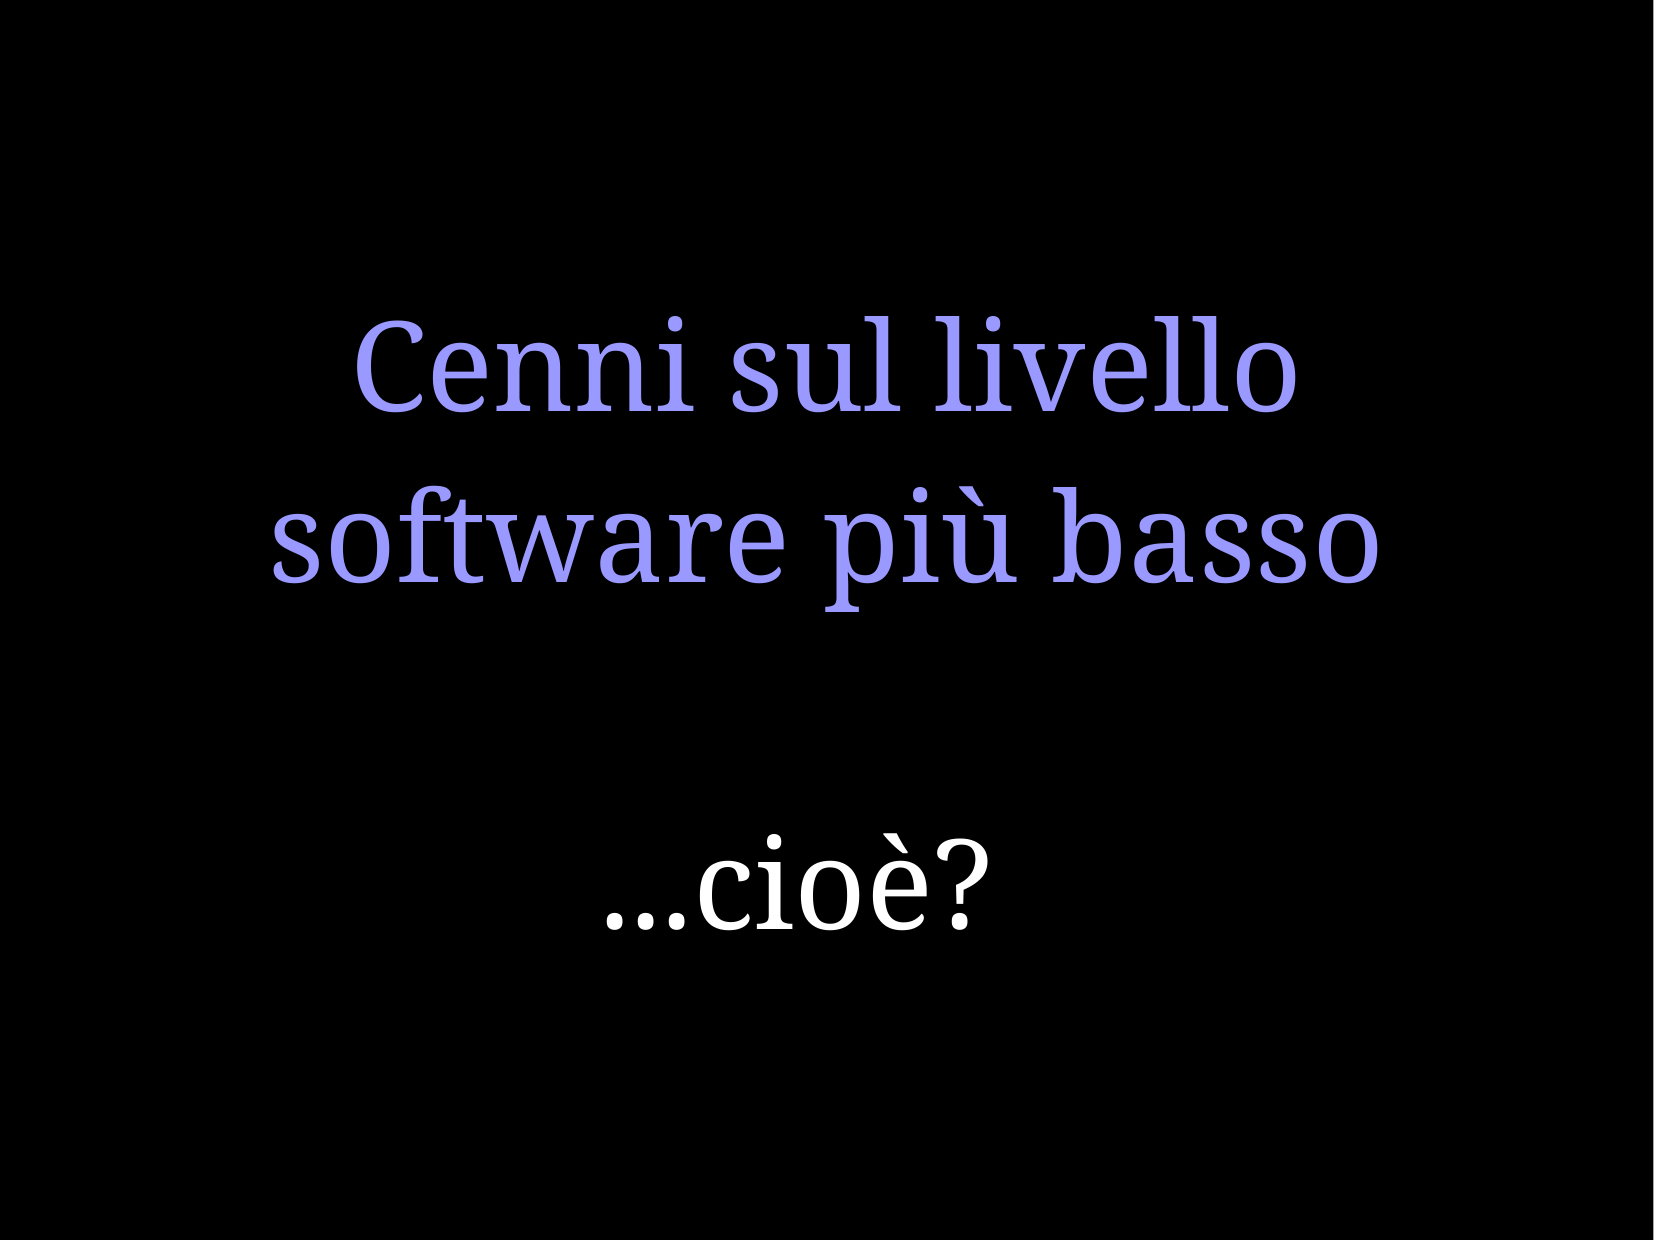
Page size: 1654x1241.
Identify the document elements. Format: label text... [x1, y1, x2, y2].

text_box ...cioè? [584, 788, 1058, 946]
title Cenni sul livello software più basso [82, 56, 1571, 1182]
